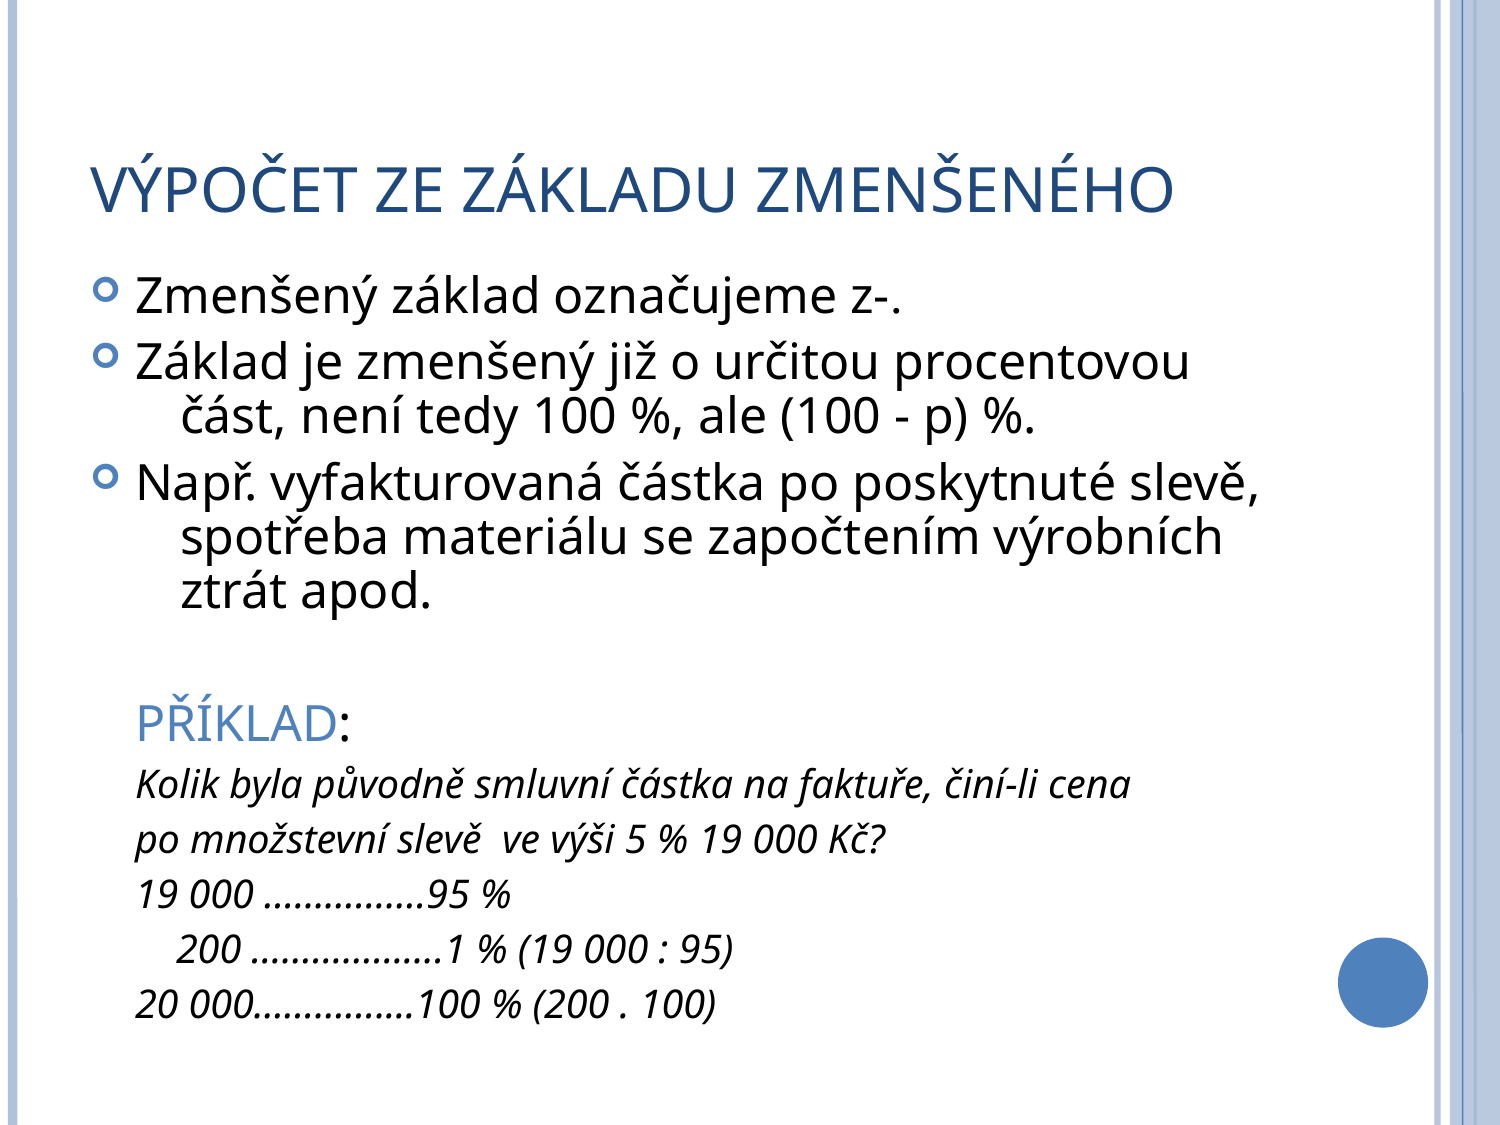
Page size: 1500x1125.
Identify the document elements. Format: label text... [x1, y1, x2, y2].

list Zmenšený základ označujeme z-. Základ je zmenšený již o určitou procentovou část, není tedy 100 %, ale (100 - p) %. Např. vyfakturovaná částka po poskytnuté slevě, spotřeba materiálu se započtením výrobních ztrát apod. PŘÍKLAD: Kolik byla původně smluvní částka na faktuře, činí-li cena po množstevní slevě ve výši 5 % 19 000 Kč? 19 000 …………….95 % 200 ……………….1 % (19 000 : 95) 20 000…………....100 % (200 . 100) [75, 262, 1300, 1062]
title Výpočet ze základu zmenšeného [75, 45, 1300, 233]
